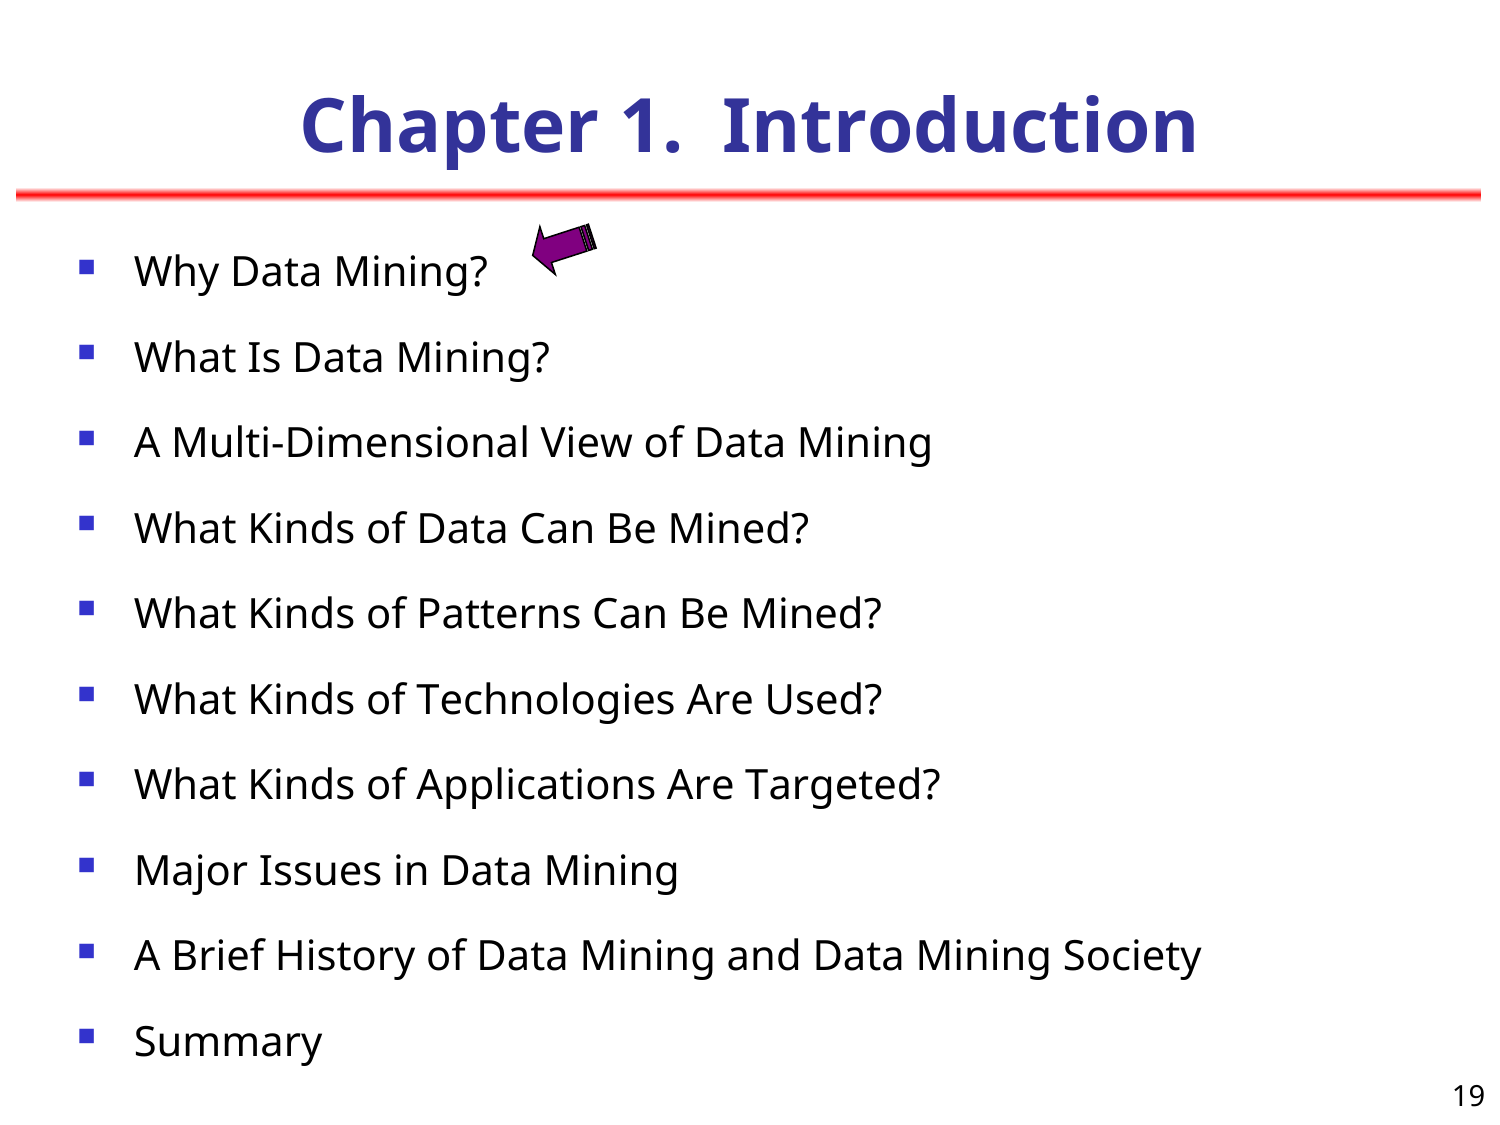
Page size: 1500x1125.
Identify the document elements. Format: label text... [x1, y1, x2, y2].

list Why Data Mining? What Is Data Mining? A Multi-Dimensional View of Data Mining What Kinds of Data Can Be Mined? What Kinds of Patterns Can Be Mined? What Kinds of Technologies Are Used? What Kinds of Applications Are Targeted? Major Issues in Data Mining A Brief History of Data Mining and Data Mining Society Summary [62, 212, 1413, 1075]
text_box [532, 224, 597, 275]
title Chapter 1. Introduction [62, 37, 1438, 175]
text_box <number> [1187, 1050, 1500, 1125]
